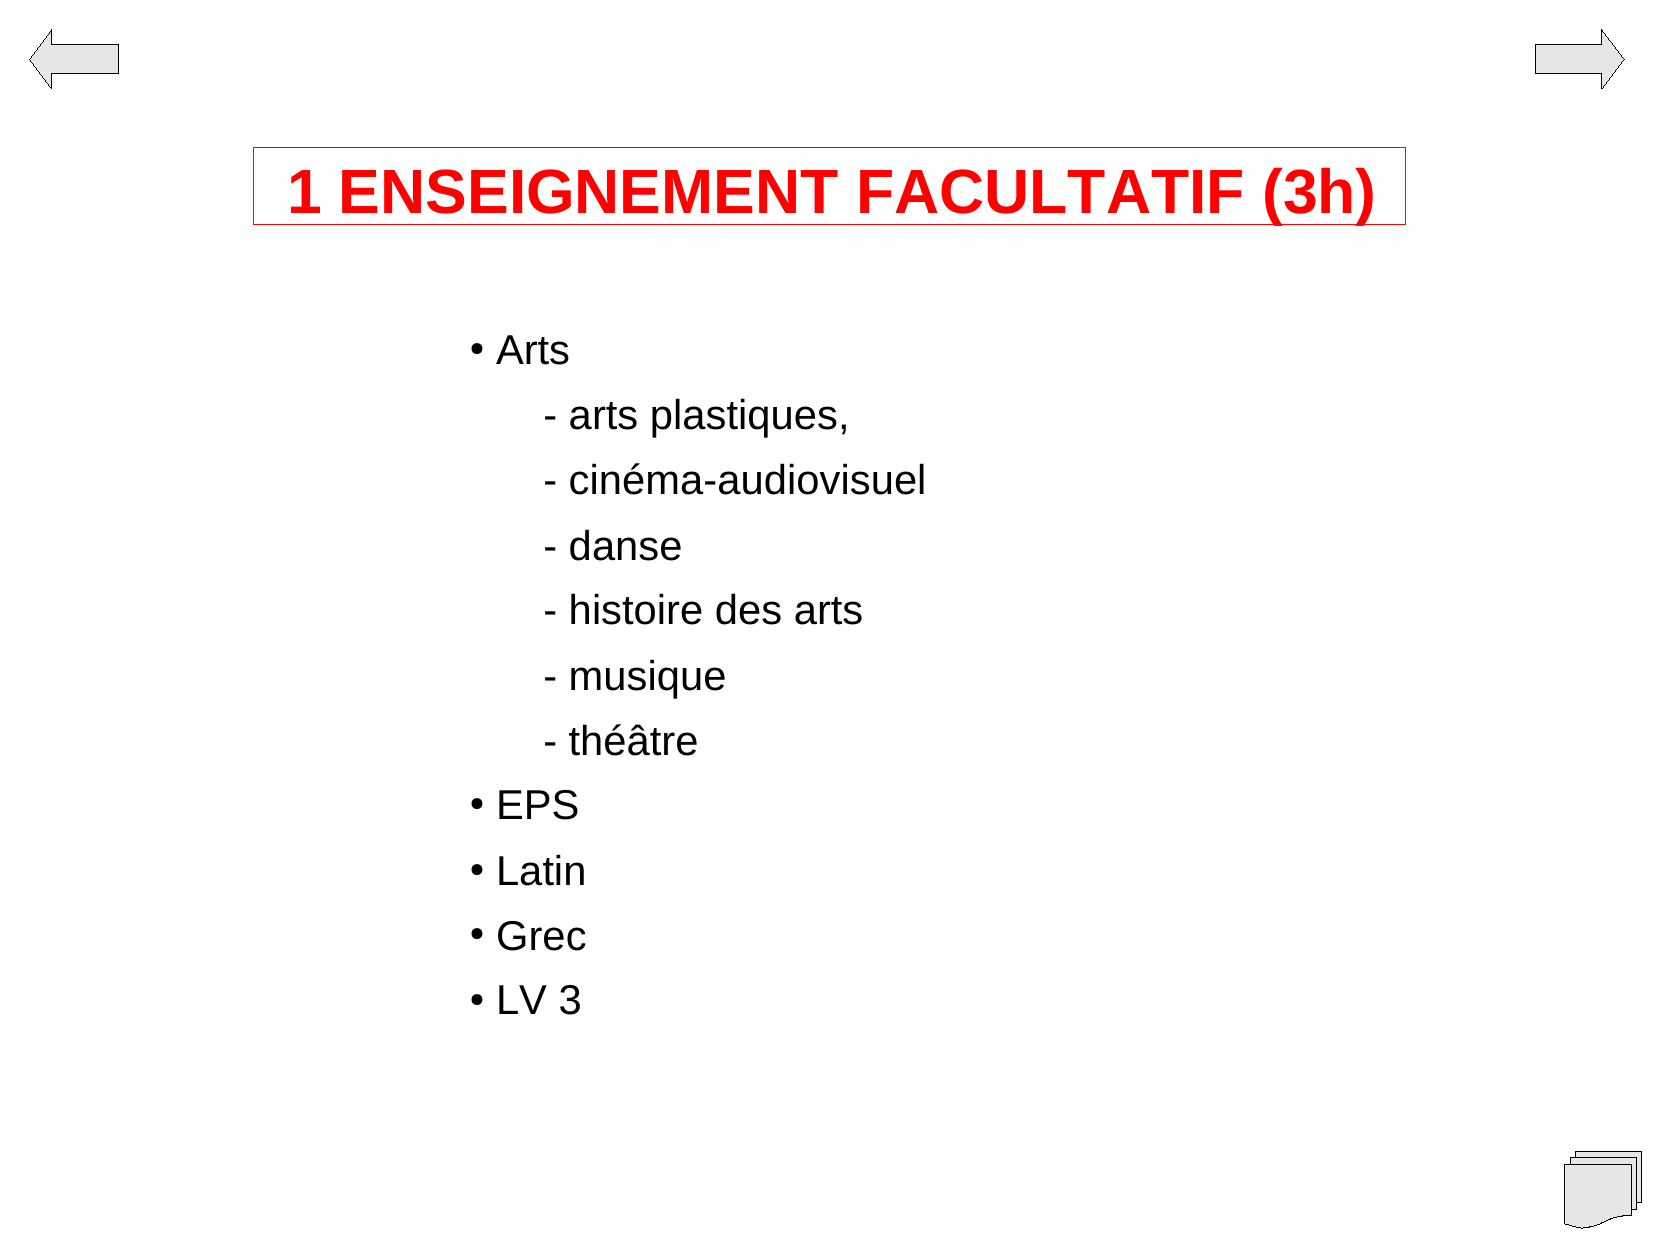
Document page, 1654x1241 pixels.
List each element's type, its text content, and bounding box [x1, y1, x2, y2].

text_box 1 ENSEIGNEMENT FACULTATIF (3h) [254, 149, 1405, 224]
text_box 1 ENSEIGNEMENT FACULTATIF (3h) [5, 149, 1654, 237]
text_box [1564, 1151, 1642, 1229]
text_box [29, 29, 119, 89]
text_box Arts - arts plastiques, - cinéma-audiovisuel - danse - histoire des arts - musique - théâtre EPS Latin Grec LV 3 [454, 301, 1282, 1018]
text_box [1535, 29, 1625, 89]
